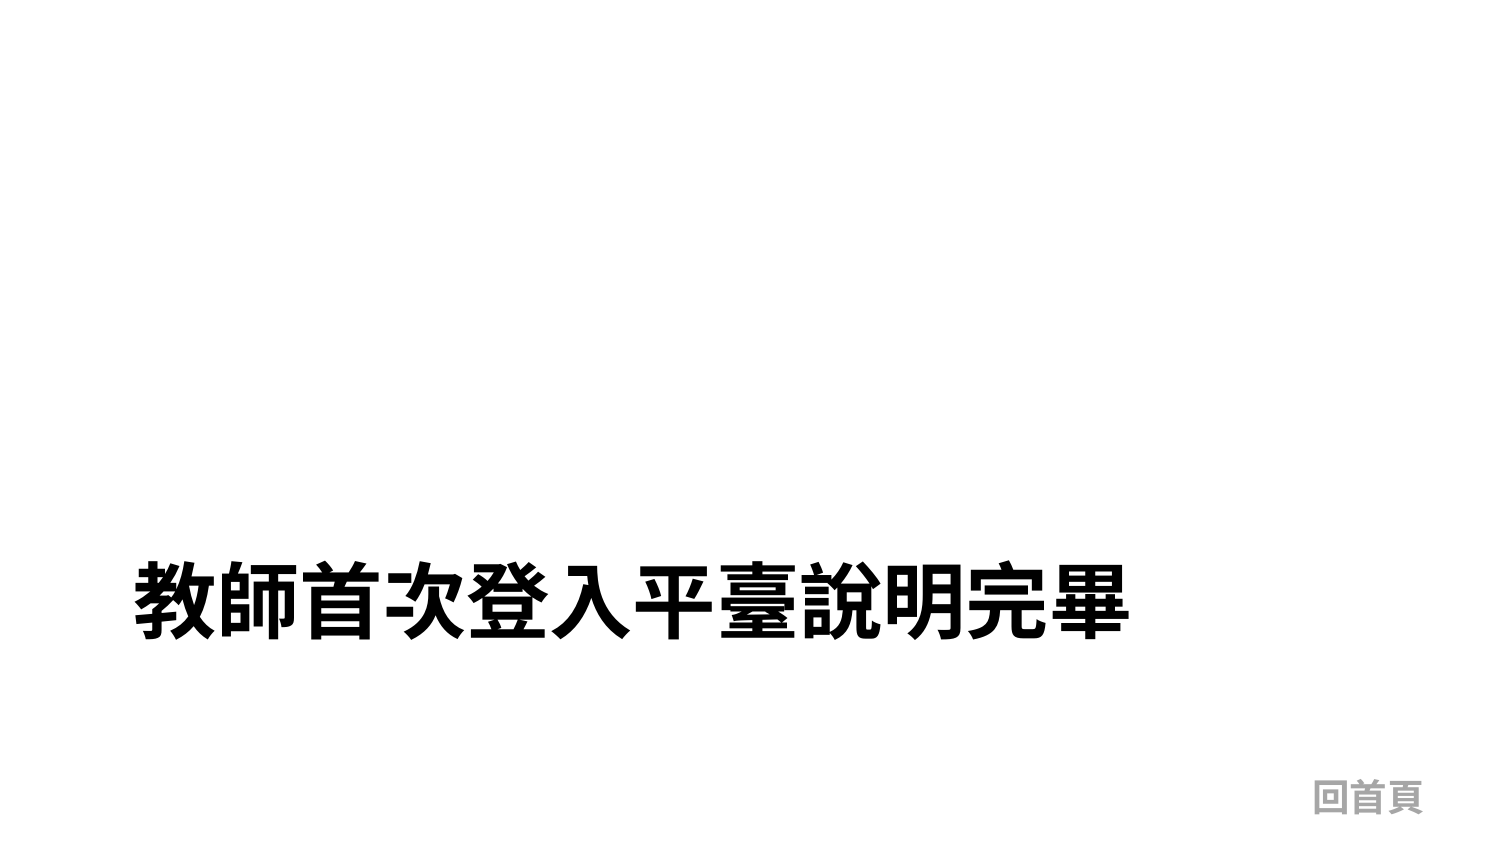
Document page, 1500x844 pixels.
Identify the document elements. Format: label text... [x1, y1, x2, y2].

title 教師首次登入平臺說明完畢 [118, 542, 1394, 710]
